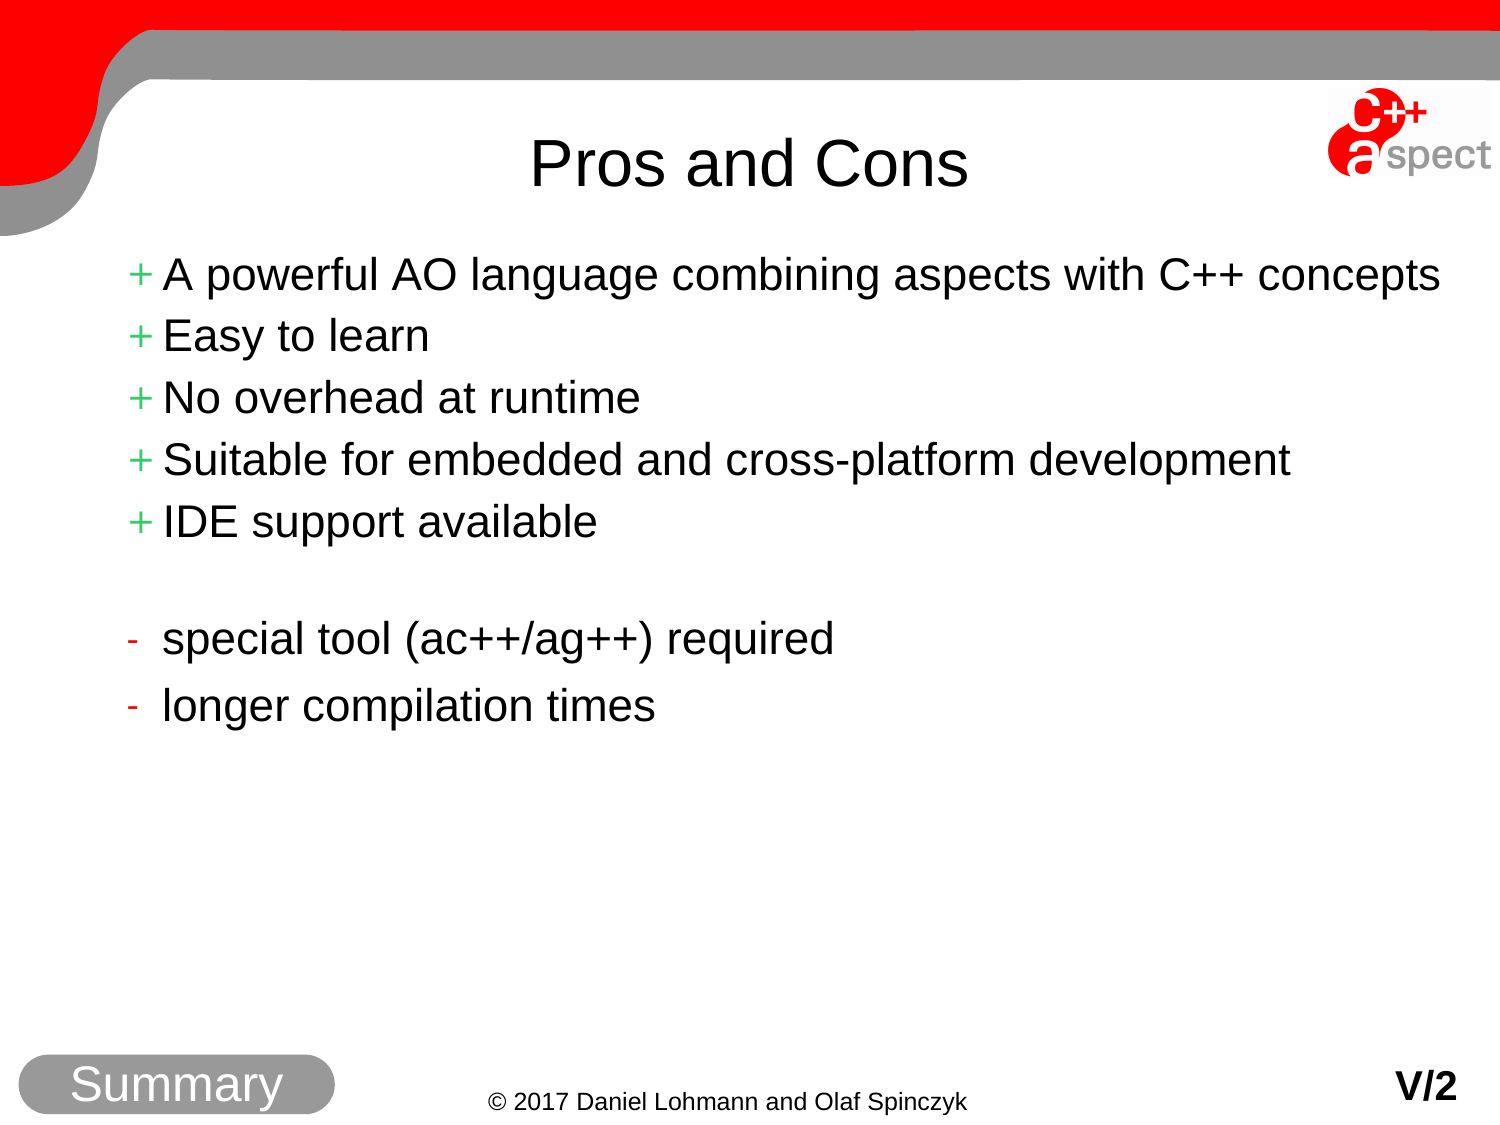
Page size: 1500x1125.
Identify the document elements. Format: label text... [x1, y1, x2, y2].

title Pros and Cons [112, 98, 1388, 223]
list A powerful AO language combining aspects with C++ concepts Easy to learn No overhead at runtime Suitable for embedded and cross-platform development IDE support available special tool (ac++/ag++) required longer compilation times [126, 248, 1459, 1021]
